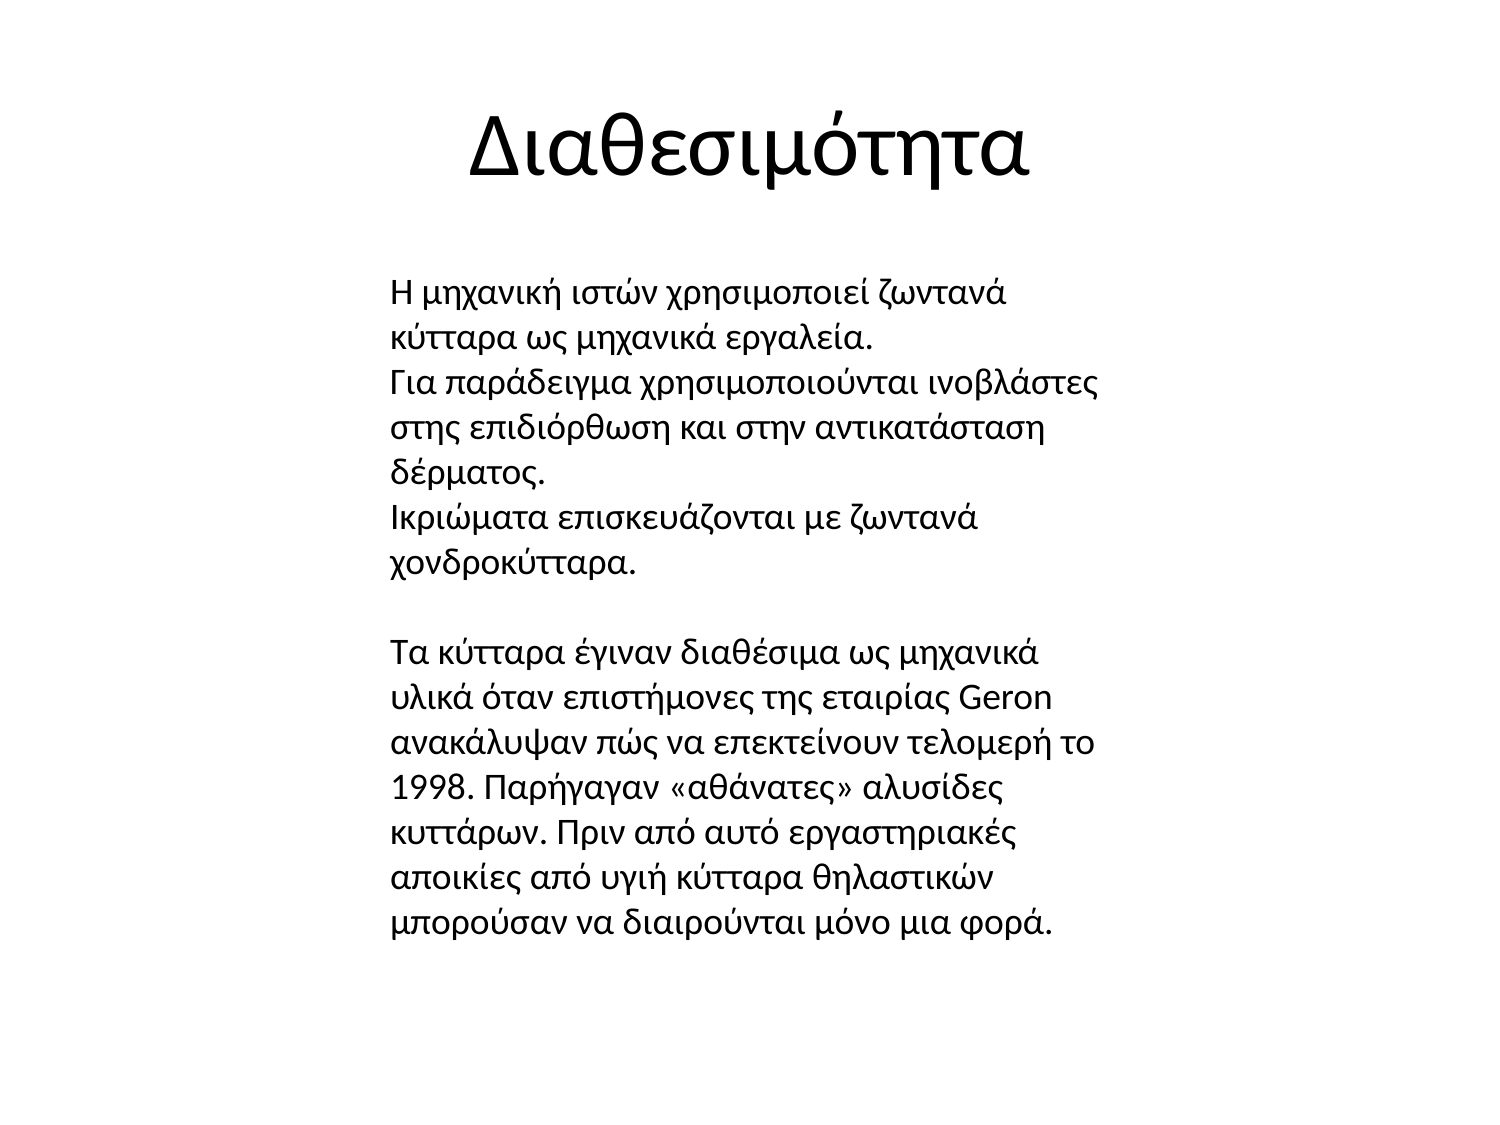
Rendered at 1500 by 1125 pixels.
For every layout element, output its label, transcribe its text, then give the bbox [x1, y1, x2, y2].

title Διαθεσιμότητα [75, 45, 1426, 233]
text_box Η μηχανική ιστών χρησιμοποιεί ζωντανά κύτταρα ως μηχανικά εργαλεία. Για παράδειγμα χρησιμοποιούνται ινοβλάστες στης επιδιόρθωση και στην αντικατάσταση δέρματος. Ικριώματα επισκευάζονται με ζωντανά χονδροκύτταρα. Τα κύτταρα έγιναν διαθέσιμα ως μηχανικά υλικά όταν επιστήμονες της εταιρίας Geron ανακάλυψαν πώς να επεκτείνουν τελομερή το 1998. Παρήγαγαν «αθάνατες» αλυσίδες κυττάρων. Πριν από αυτό εργαστηριακές αποικίες από υγιή κύτταρα θηλαστικών μπορούσαν να διαιρούνται μόνο μια φορά. [375, 214, 1125, 949]
